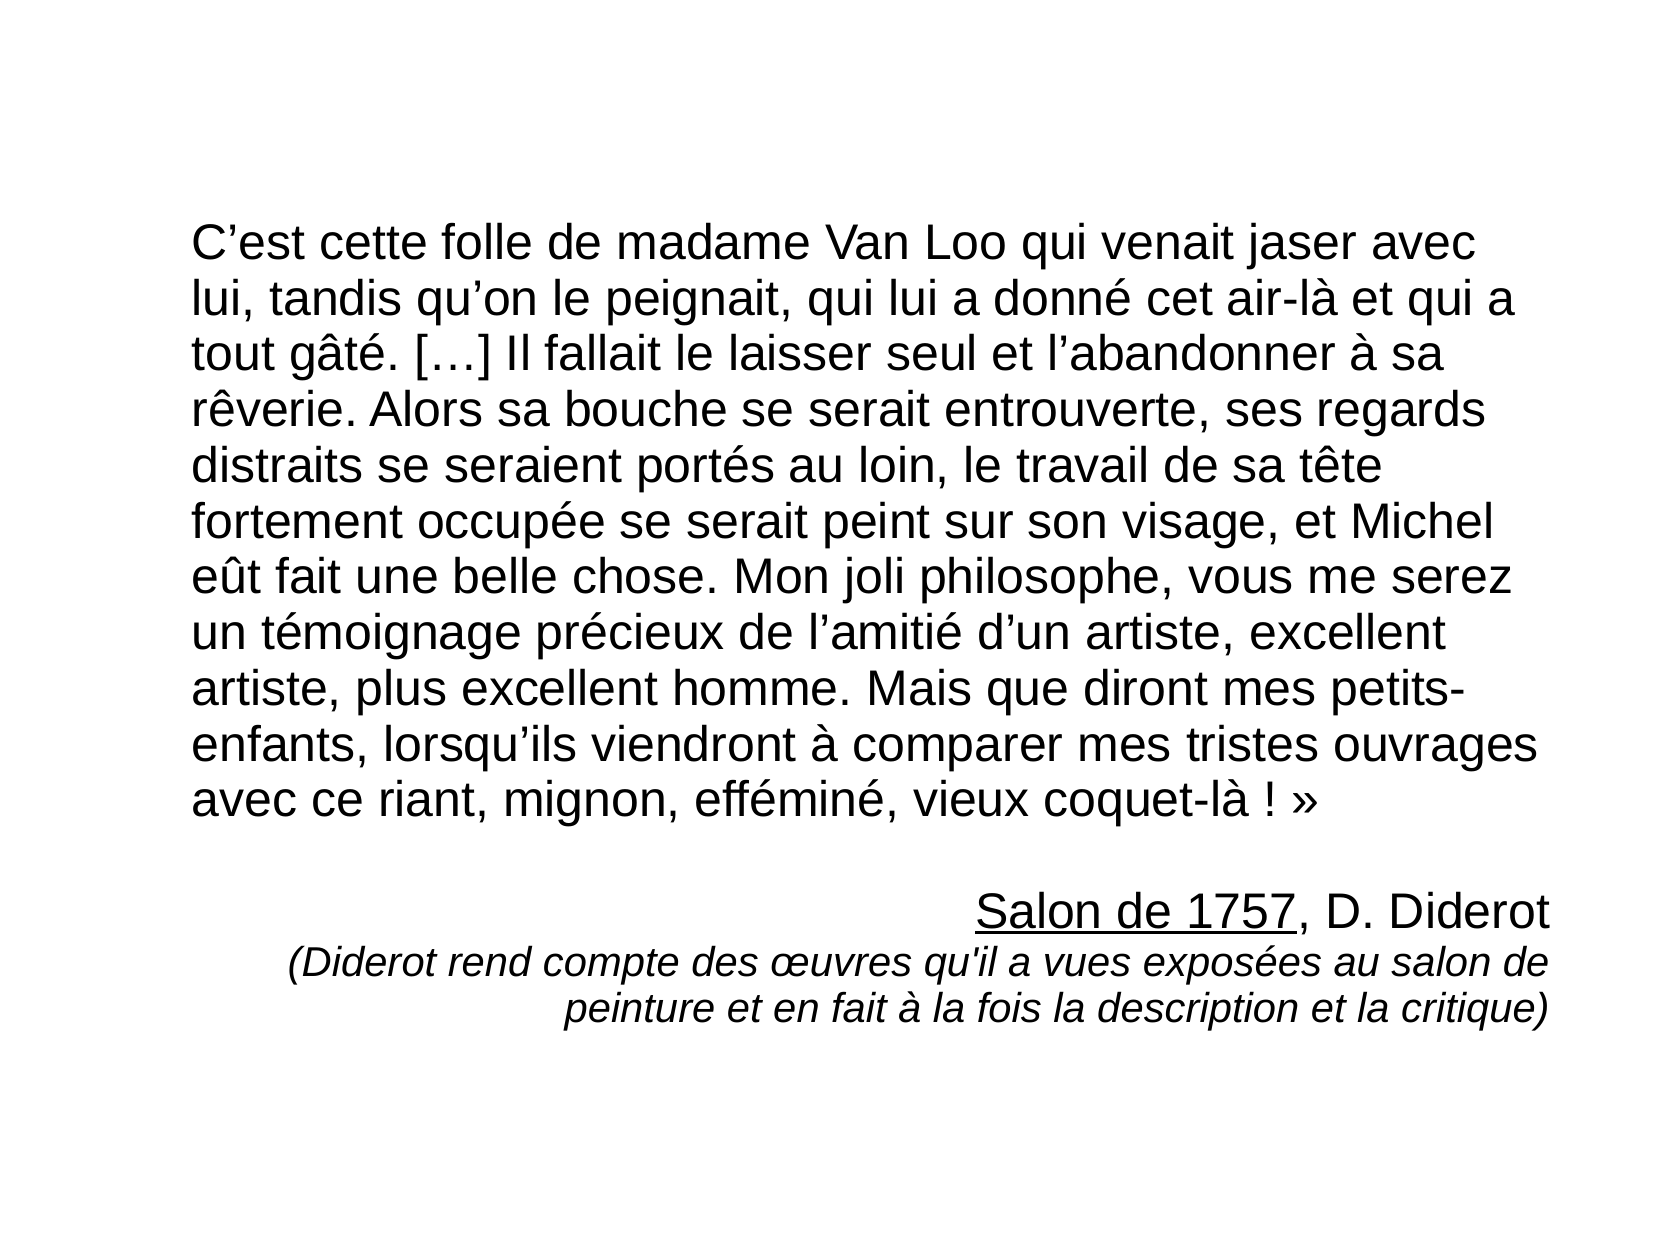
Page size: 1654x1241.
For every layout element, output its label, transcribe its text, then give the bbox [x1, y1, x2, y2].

text_box C’est cette folle de madame Van Loo qui venait jaser avec lui, tandis qu’on le peignait, qui lui a donné cet air-là et qui a tout gâté. […] Il fallait le laisser seul et l’abandonner à sa rêverie. Alors sa bouche se serait entrouverte, ses regards distraits se seraient portés au loin, le travail de sa tête fortement occupée se serait peint sur son visage, et Michel eût fait une belle chose. Mon joli philosophe, vous me serez un témoignage précieux de l’amitié d’un artiste, excellent artiste, plus excellent homme. Mais que diront mes petits-enfants, lorsqu’ils viendront à comparer mes tristes ouvrages avec ce riant, mignon, efféminé, vieux coquet-là ! » Salon de 1757, D. Diderot (Diderot rend compte des œuvres qu'il a vues exposées au salon de peinture et en fait à la fois la description et la critique) [177, 206, 1565, 1170]
